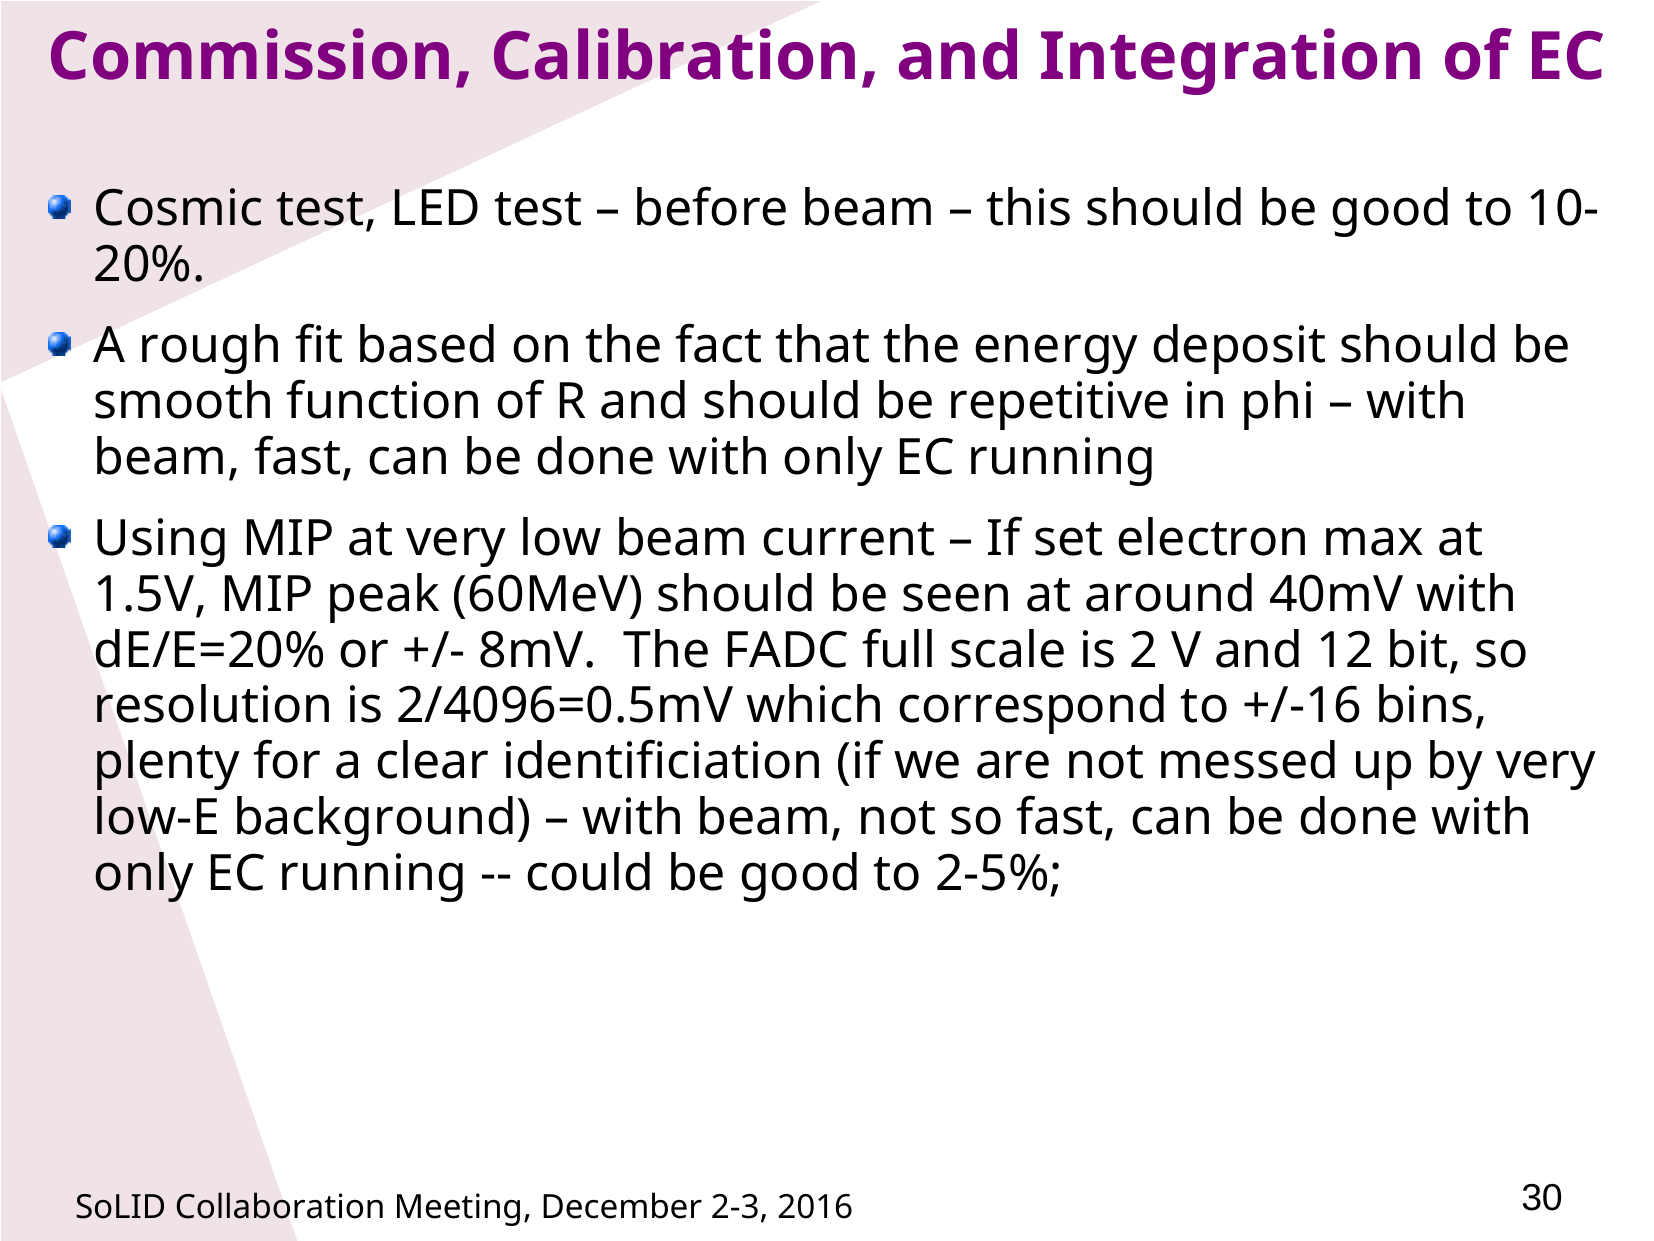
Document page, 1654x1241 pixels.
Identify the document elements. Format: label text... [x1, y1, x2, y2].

text_box Cosmic test, LED test – before beam – this should be good to 10-20%. A rough fit based on the fact that the energy deposit should be smooth function of R and should be repetitive in phi – with beam, fast, can be done with only EC running Using MIP at very low beam current – If set electron max at 1.5V, MIP peak (60MeV) should be seen at around 40mV with dE/E=20% or +/- 8mV. The FADC full scale is 2 V and 12 bit, so resolution is 2/4096=0.5mV which correspond to +/-16 bins, plenty for a clear identificiation (if we are not messed up by very low-E background) – with beam, not so fast, can be done with only EC running -- could be good to 2-5%; [33, 173, 1625, 1075]
title Commission, Calibration, and Integration of EC [0, 12, 1653, 151]
